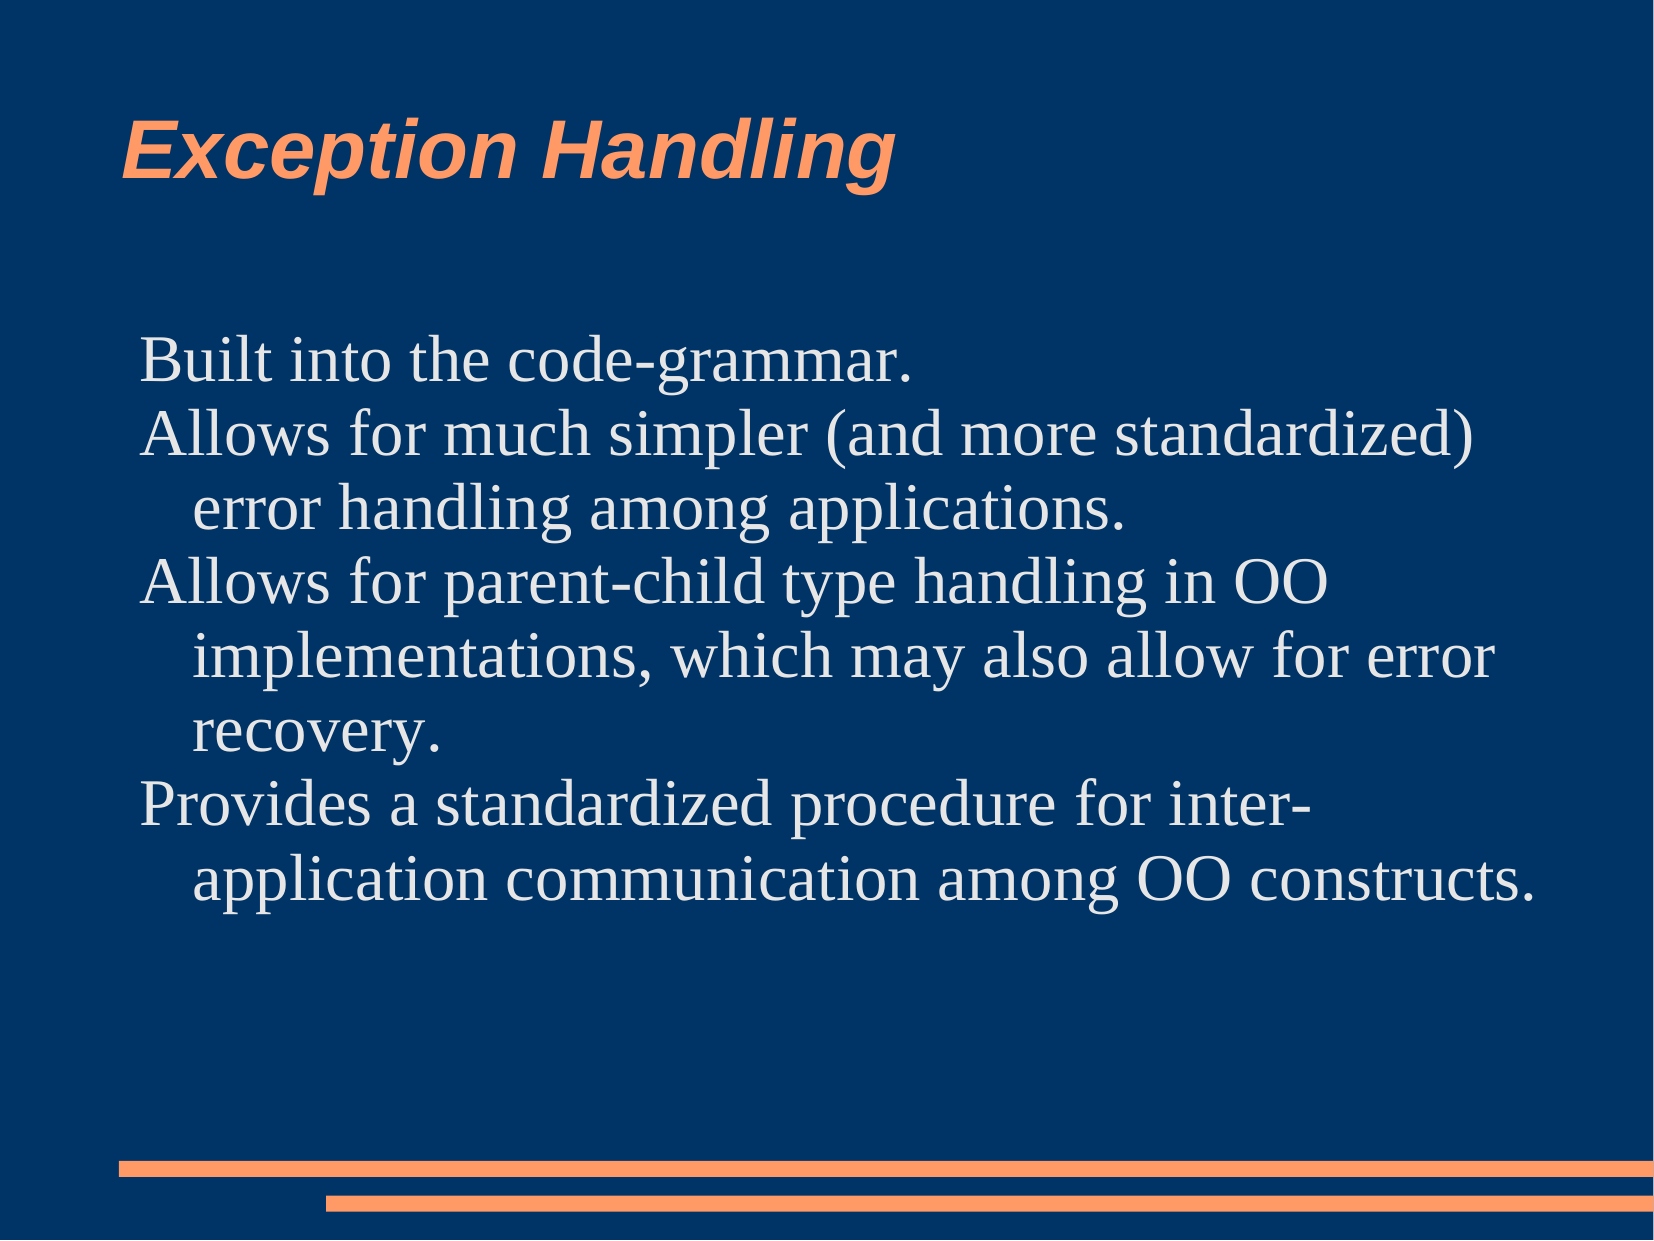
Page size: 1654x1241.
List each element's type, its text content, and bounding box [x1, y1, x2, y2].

list Built into the code-grammar. Allows for much simpler (and more standardized) error handling among applications. Allows for parent-child type handling in OO implementations, which may also allow for error recovery. Provides a standardized procedure for inter-application communication among OO constructs. [121, 322, 1561, 1133]
title Exception Handling [121, 46, 1534, 254]
